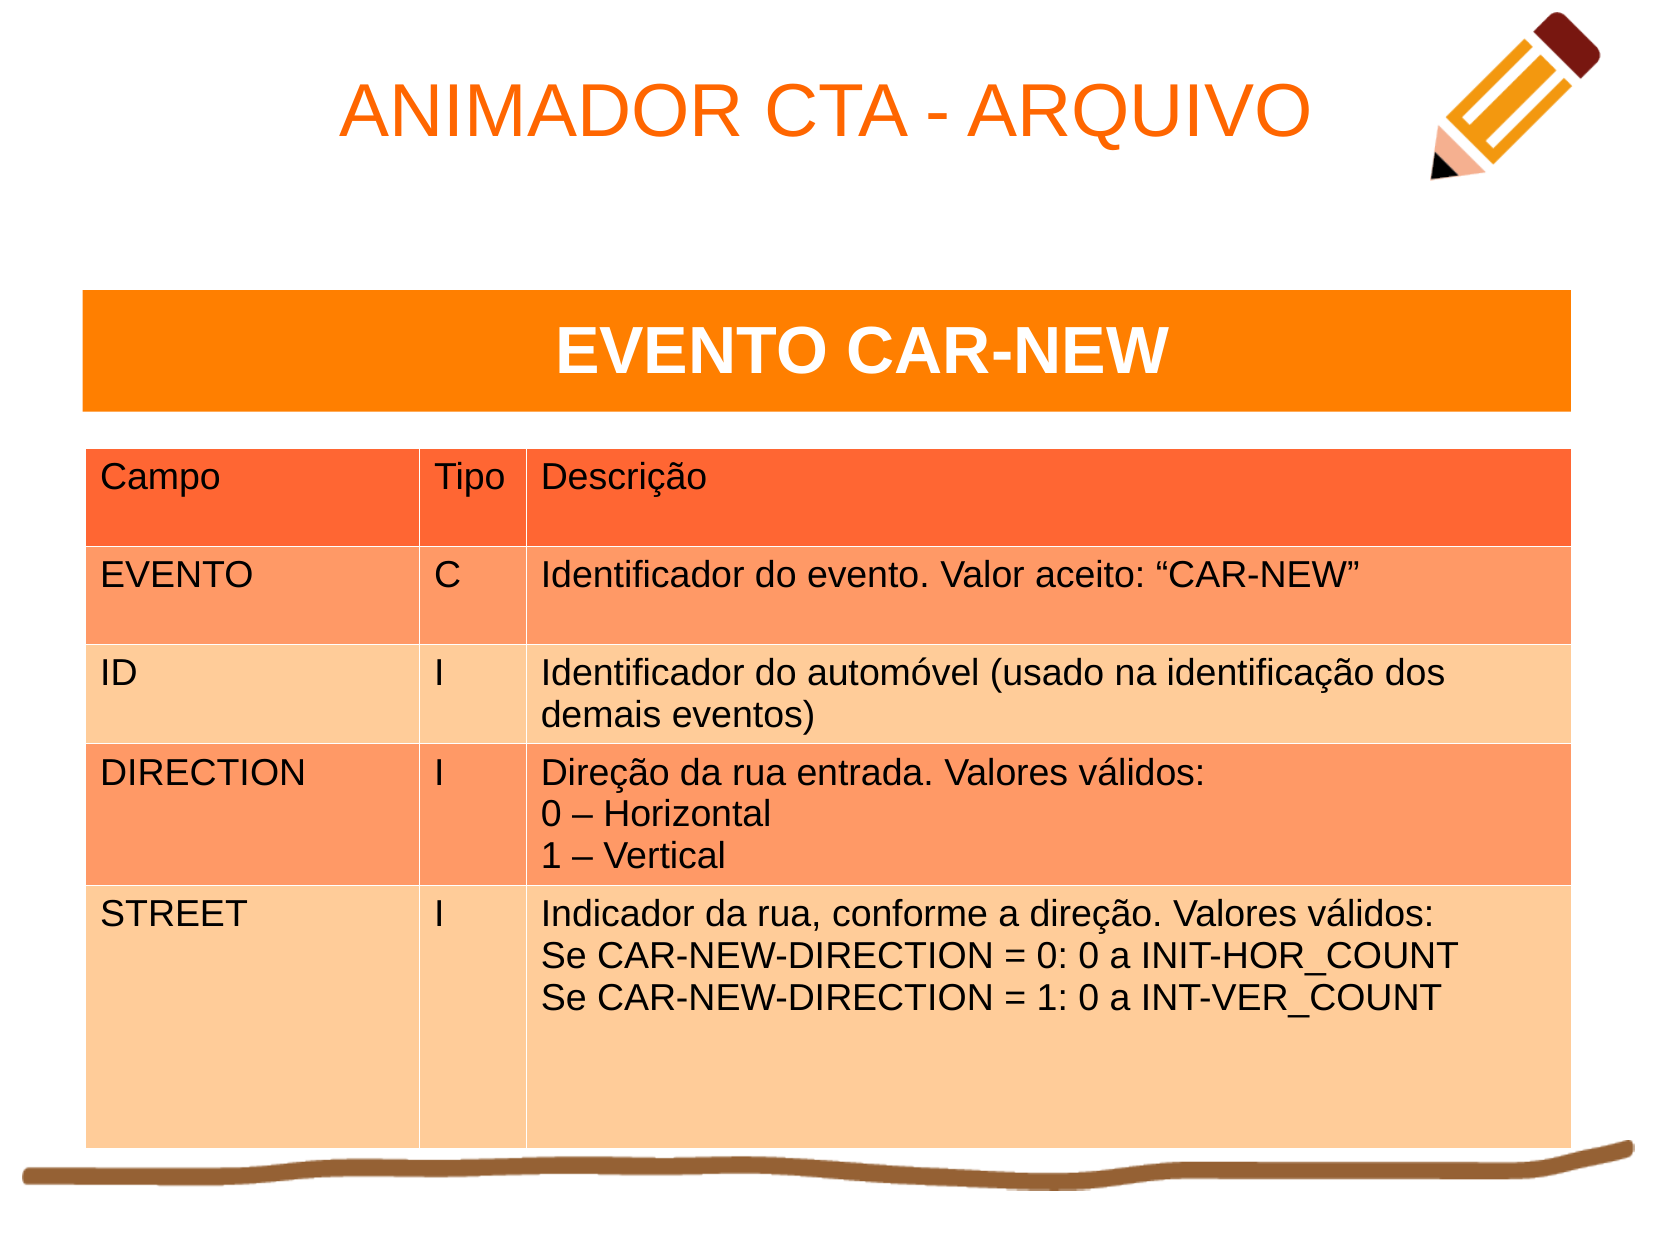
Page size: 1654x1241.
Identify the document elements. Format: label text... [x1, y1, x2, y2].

picture [22, 1140, 1635, 1191]
list EVENTO CAR-NEW [82, 290, 1571, 412]
table_header Campo [86, 449, 419, 546]
table_header Tipo [420, 449, 526, 546]
table_cell STREET [86, 886, 419, 1148]
table_cell I [420, 744, 526, 885]
table_cell I [420, 886, 526, 1148]
table_cell ID [86, 645, 419, 743]
table_cell C [420, 547, 526, 644]
table_header Descrição [527, 449, 1571, 546]
title ANIMADOR CTA - ARQUIVO [82, 49, 1571, 172]
table_cell Identificador do automóvel (usado na identificação dos demais eventos) [527, 645, 1571, 743]
table_cell EVENTO [86, 547, 419, 644]
table_cell Identificador do evento. Valor aceito: “CAR-NEW” [527, 547, 1571, 644]
picture [1430, 12, 1601, 181]
table_cell Indicador da rua, conforme a direção. Valores válidos: Se CAR-NEW-DIRECTION = 0: 0 a INIT-HOR_COUNT Se CAR-NEW-DIRECTION = 1: 0 a INT-VER_COUNT [527, 886, 1571, 1148]
table_cell I [420, 645, 526, 743]
table_cell DIRECTION [86, 744, 419, 885]
table_cell Direção da rua entrada. Valores válidos: 0 – Horizontal 1 – Vertical [527, 744, 1571, 885]
